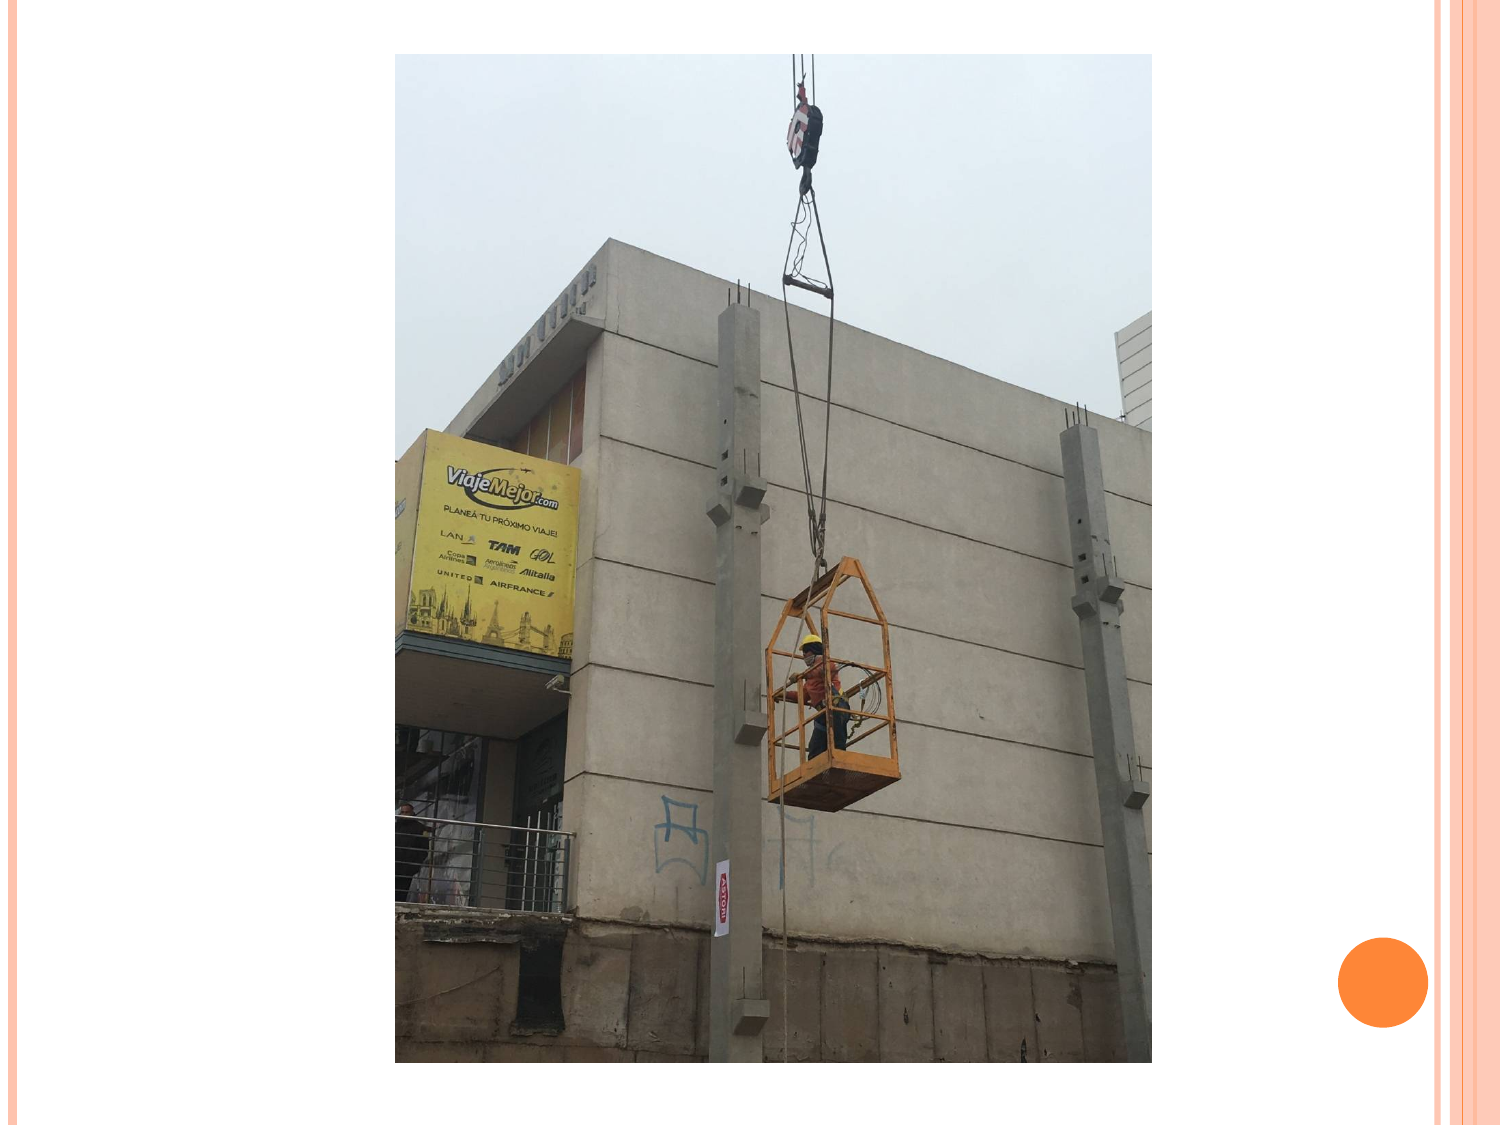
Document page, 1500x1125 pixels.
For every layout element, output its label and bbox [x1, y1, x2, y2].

picture [395, 54, 1152, 1063]
